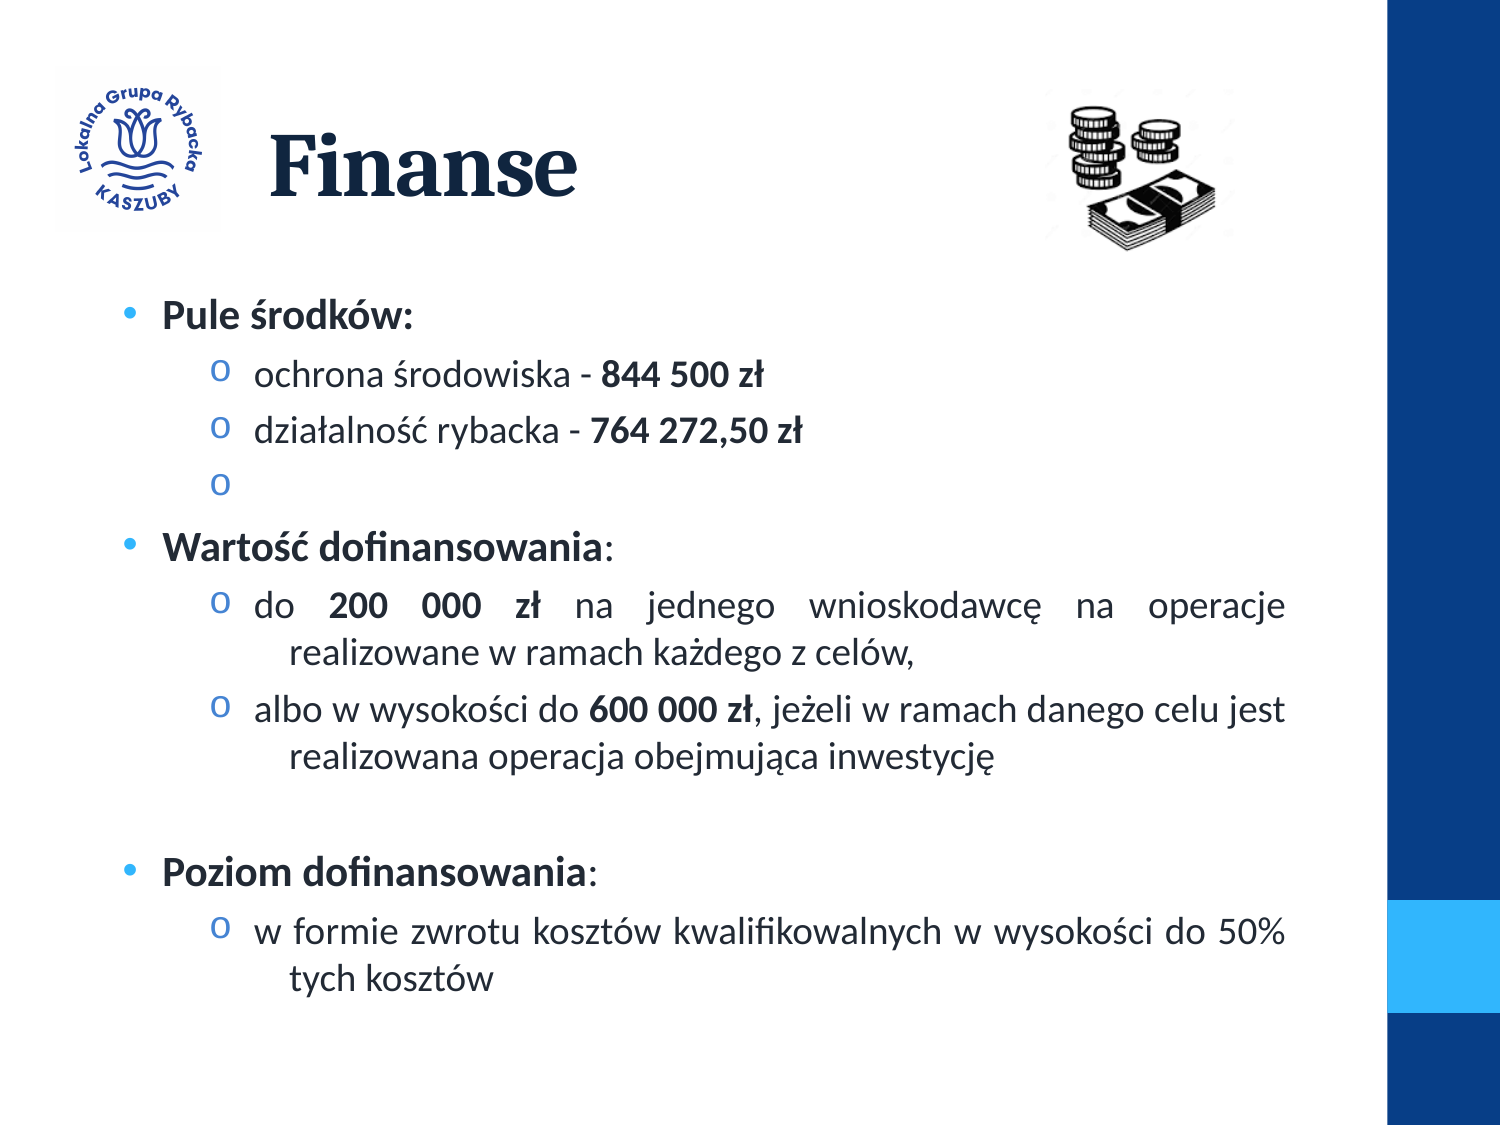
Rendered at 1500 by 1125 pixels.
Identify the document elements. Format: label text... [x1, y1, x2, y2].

picture [1045, 90, 1235, 259]
list Pule środków: ochrona środowiska - 844 500 zł działalność rybacka - 764 272,50 zł Wartość dofinansowania: do 200 000 zł na jednego wnioskodawcę na operacje realizowane w ramach każdego z celów, albo w wysokości do 600 000 zł, jeżeli w ramach danego celu jest realizowana operacja obejmująca inwestycję Poziom dofinansowania: w formie zwrotu kosztów kwalifikowalnych w wysokości do 50% tych kosztów [76, 278, 1302, 1012]
picture [55, 66, 221, 232]
title Finanse [253, 30, 1326, 289]
